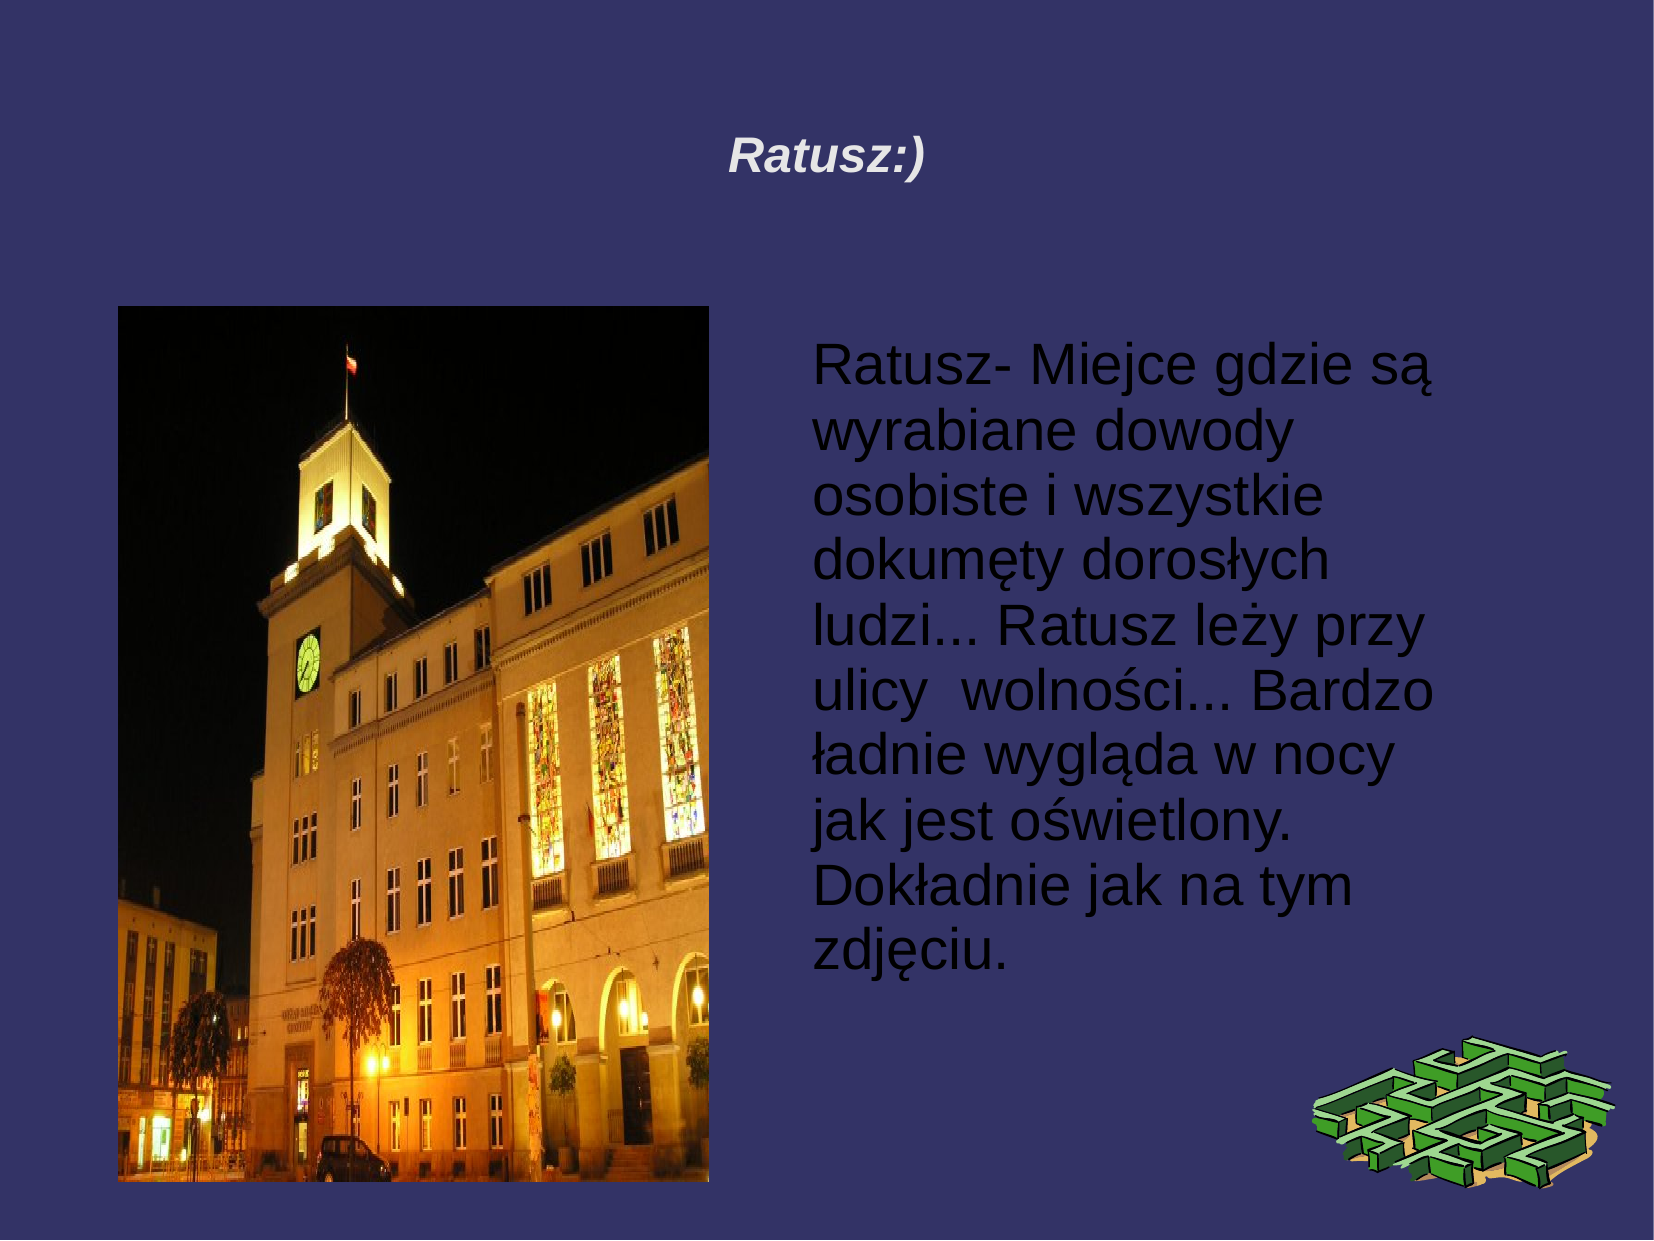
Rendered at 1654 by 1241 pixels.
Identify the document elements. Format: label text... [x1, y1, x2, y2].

picture [118, 306, 709, 1182]
title Ratusz:) [82, 49, 1571, 257]
text_box Ratusz- Miejce gdzie są wyrabiane dowody osobiste i wszystkie dokumęty dorosłych ludzi... Ratusz leży przy ulicy wolności... Bardzo ładnie wygląda w nocy jak jest oświetlony. Dokładnie jak na tym zdjęciu. [797, 324, 1477, 988]
